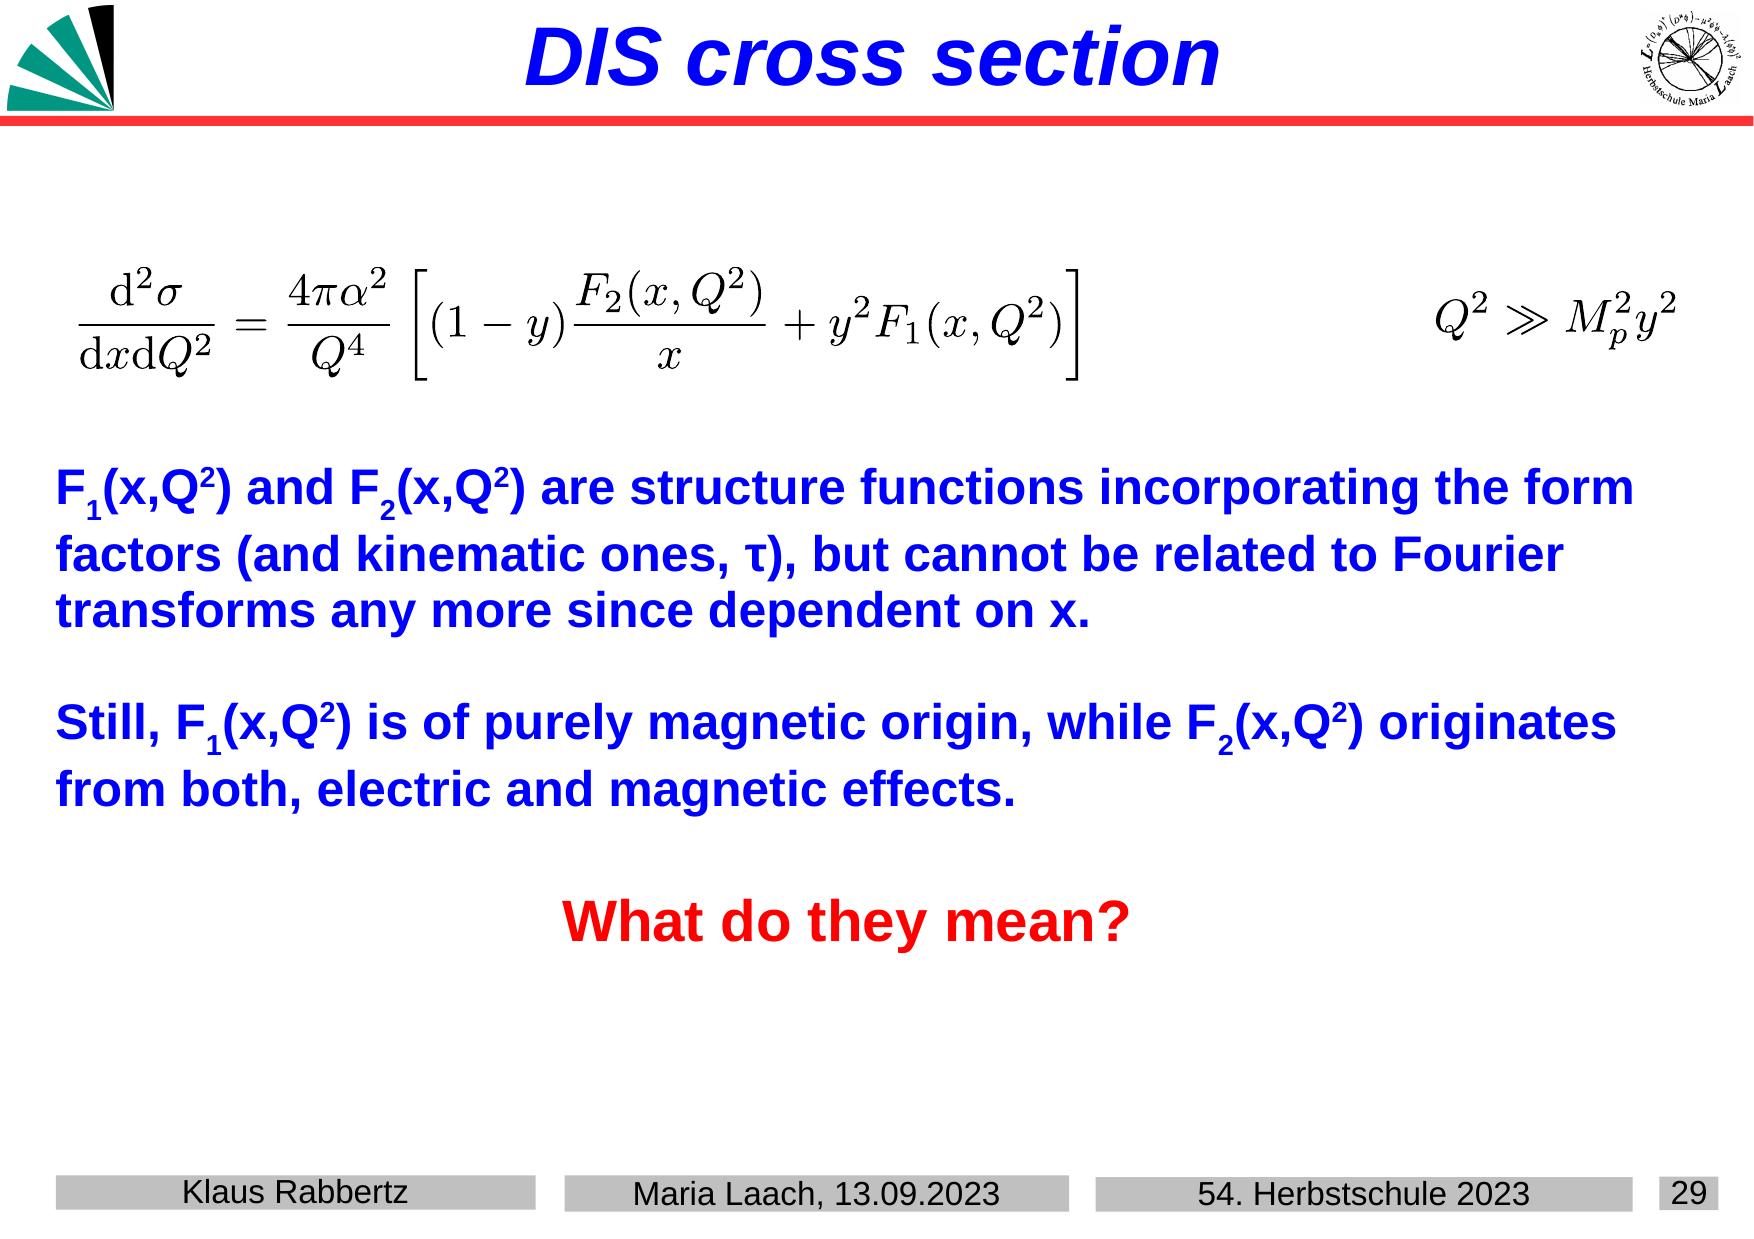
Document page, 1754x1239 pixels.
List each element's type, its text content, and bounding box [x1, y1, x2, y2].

picture [1641, 11, 1741, 106]
title DIS cross section [129, 0, 1617, 114]
picture [1433, 291, 1678, 350]
text_box F1(x,Q2) and F2(x,Q2) are structure functions incorporating the form factors (and kinematic ones, τ), but cannot be related to Fourier transforms any more since dependent on x. Still, F1(x,Q2) is of purely magnetic origin, while F2(x,Q2) originates from both, electric and magnetic effects. [43, 452, 1689, 824]
picture [7, 5, 114, 112]
picture [78, 267, 1090, 381]
text_box What do they mean? [550, 883, 1145, 961]
